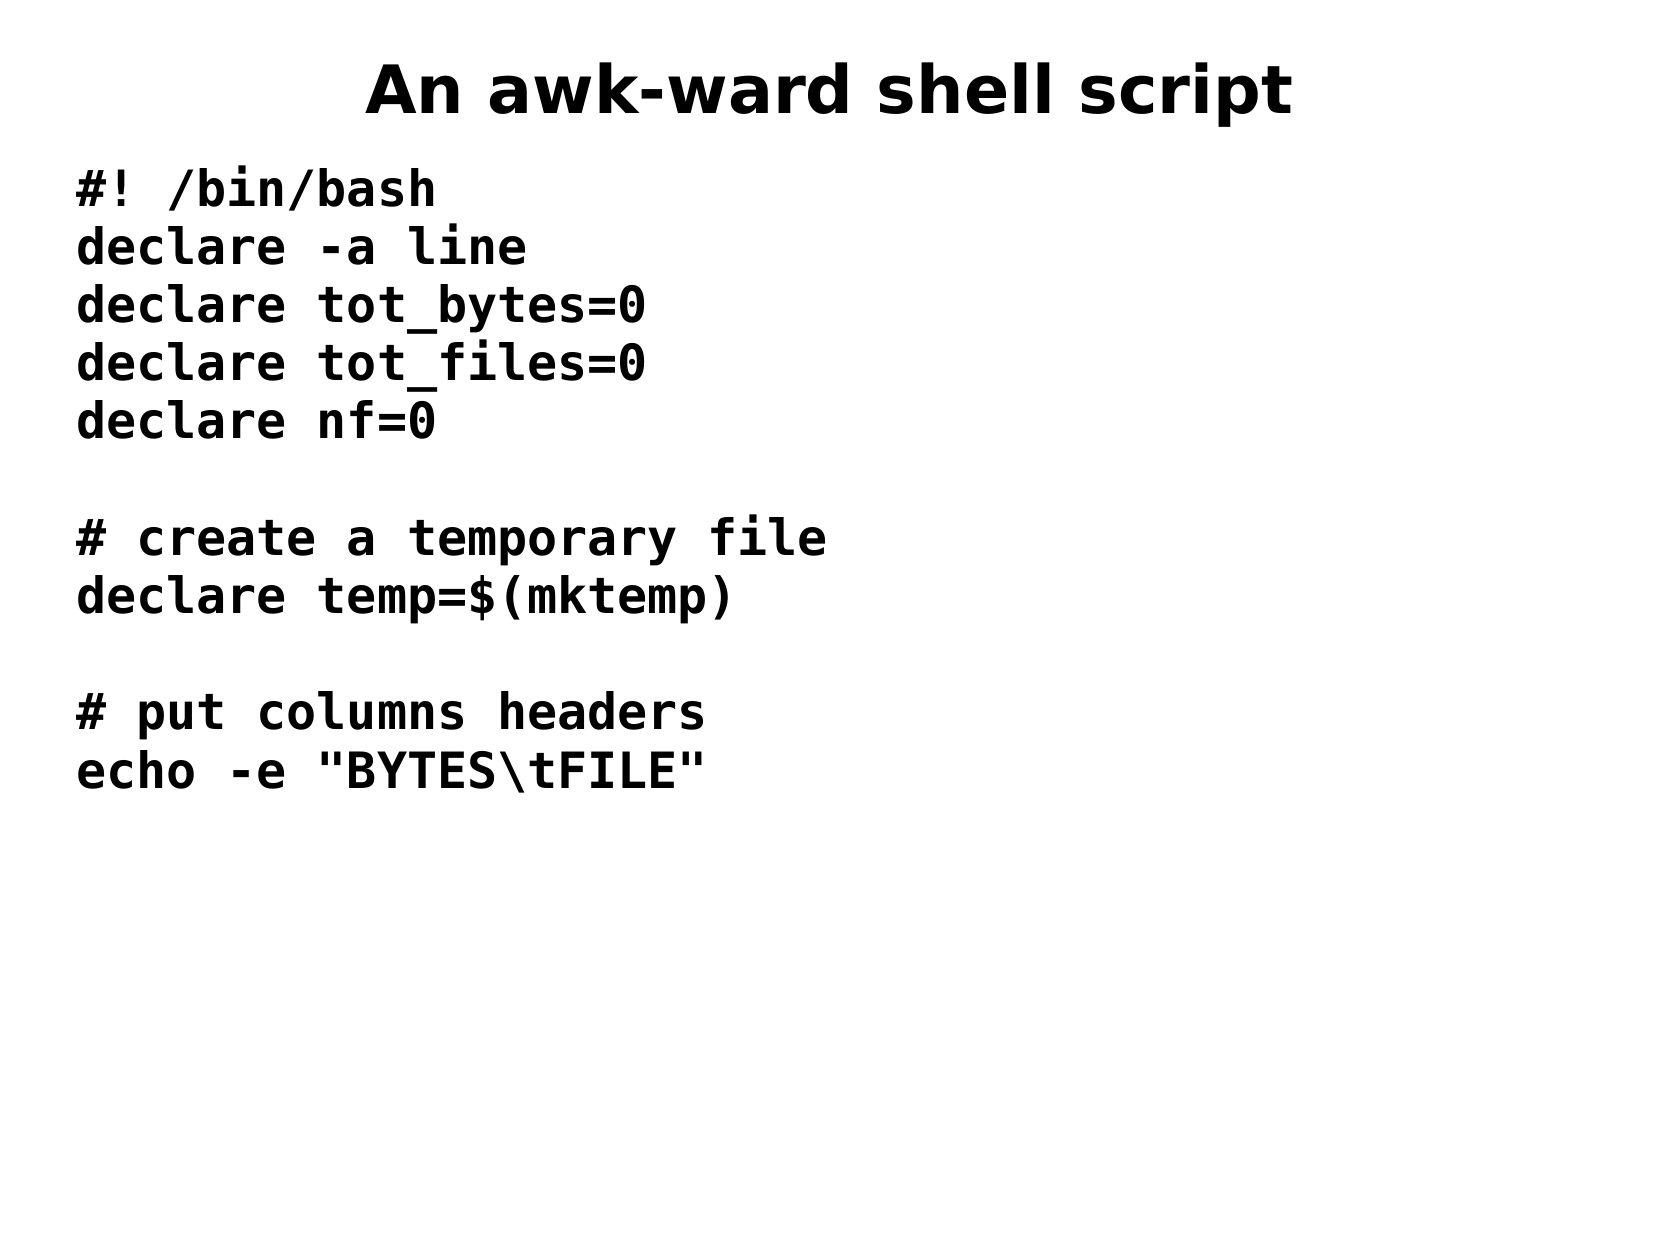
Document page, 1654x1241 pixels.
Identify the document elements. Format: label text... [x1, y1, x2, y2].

text_box An awk-ward shell script #! /bin/bash declare -a line declare tot_bytes=0 declare tot_files=0 declare nf=0 # create a temporary file declare temp=$(mktemp) # put columns headers echo -e "BYTES\tFILE" [62, 44, 1598, 808]
